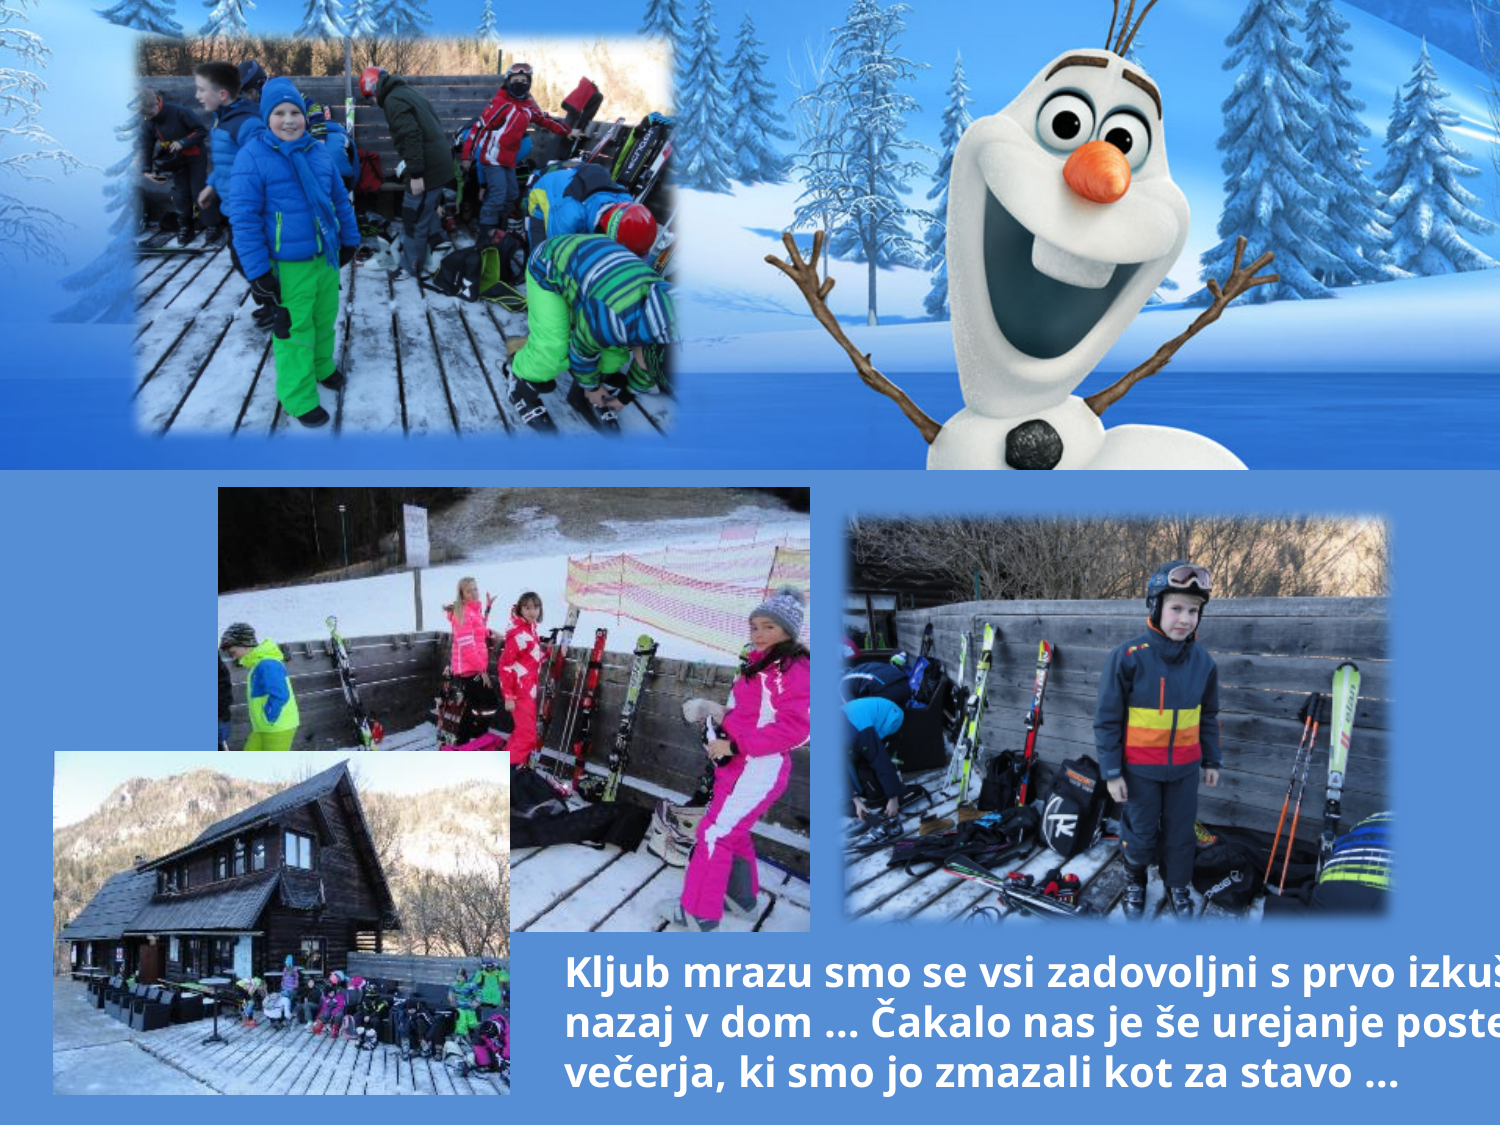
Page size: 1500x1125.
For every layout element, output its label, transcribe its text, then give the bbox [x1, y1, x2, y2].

text_box Kljub mrazu smo se vsi zadovoljni s prvo izkušnjo odpravili nazaj v dom … Čakalo nas je še urejanje postelj ter SLASTNA večerja, ki smo jo zmazali kot za stavo … [549, 938, 1343, 1106]
picture [53, 487, 810, 1095]
picture [832, 503, 1403, 932]
picture [0, 0, 1500, 470]
